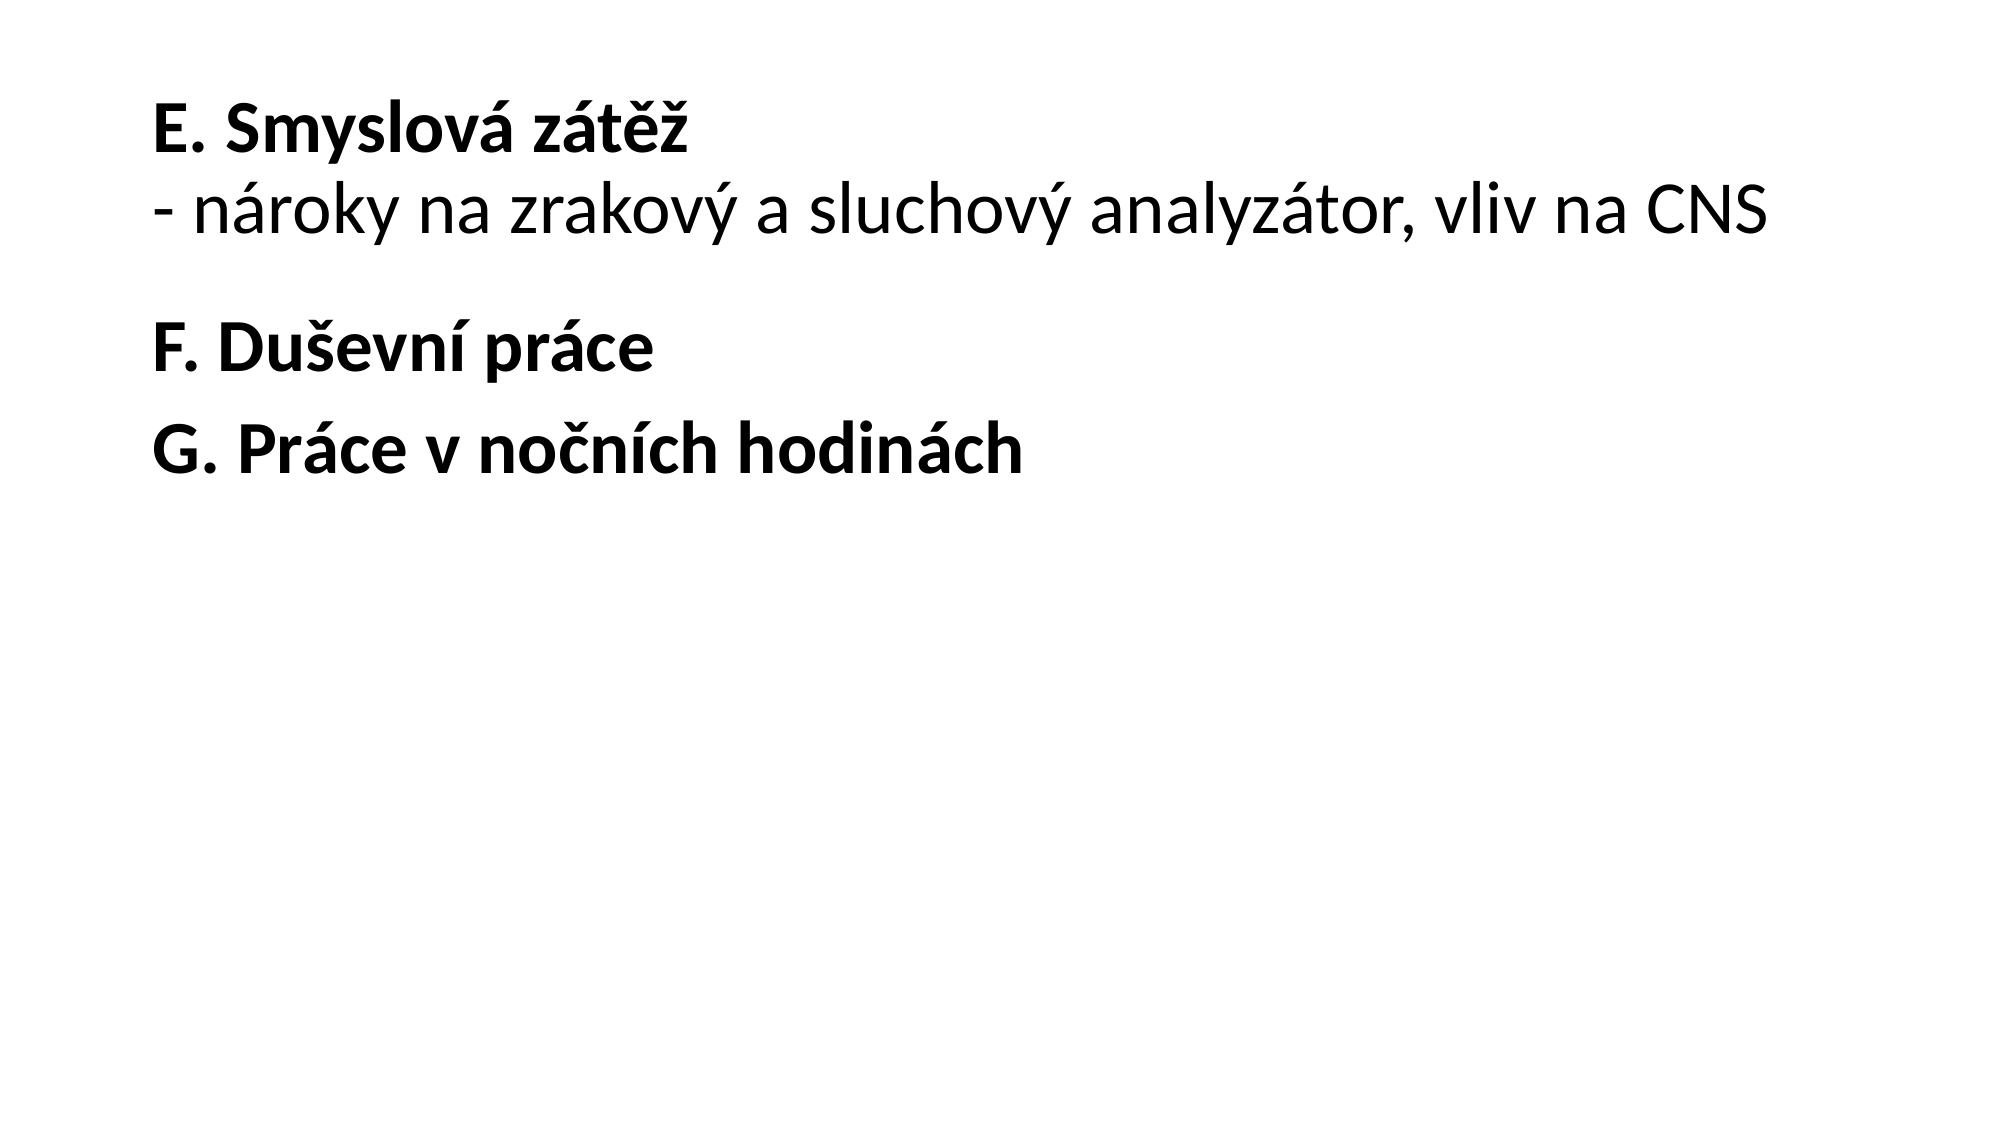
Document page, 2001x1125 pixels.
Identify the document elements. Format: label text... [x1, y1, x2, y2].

list F. Duševní práce G. Práce v nočních hodinách [137, 299, 1863, 1014]
title E. Smyslová zátěž - nároky na zrakový a sluchový analyzátor, vliv na CNS [137, 59, 1863, 278]
